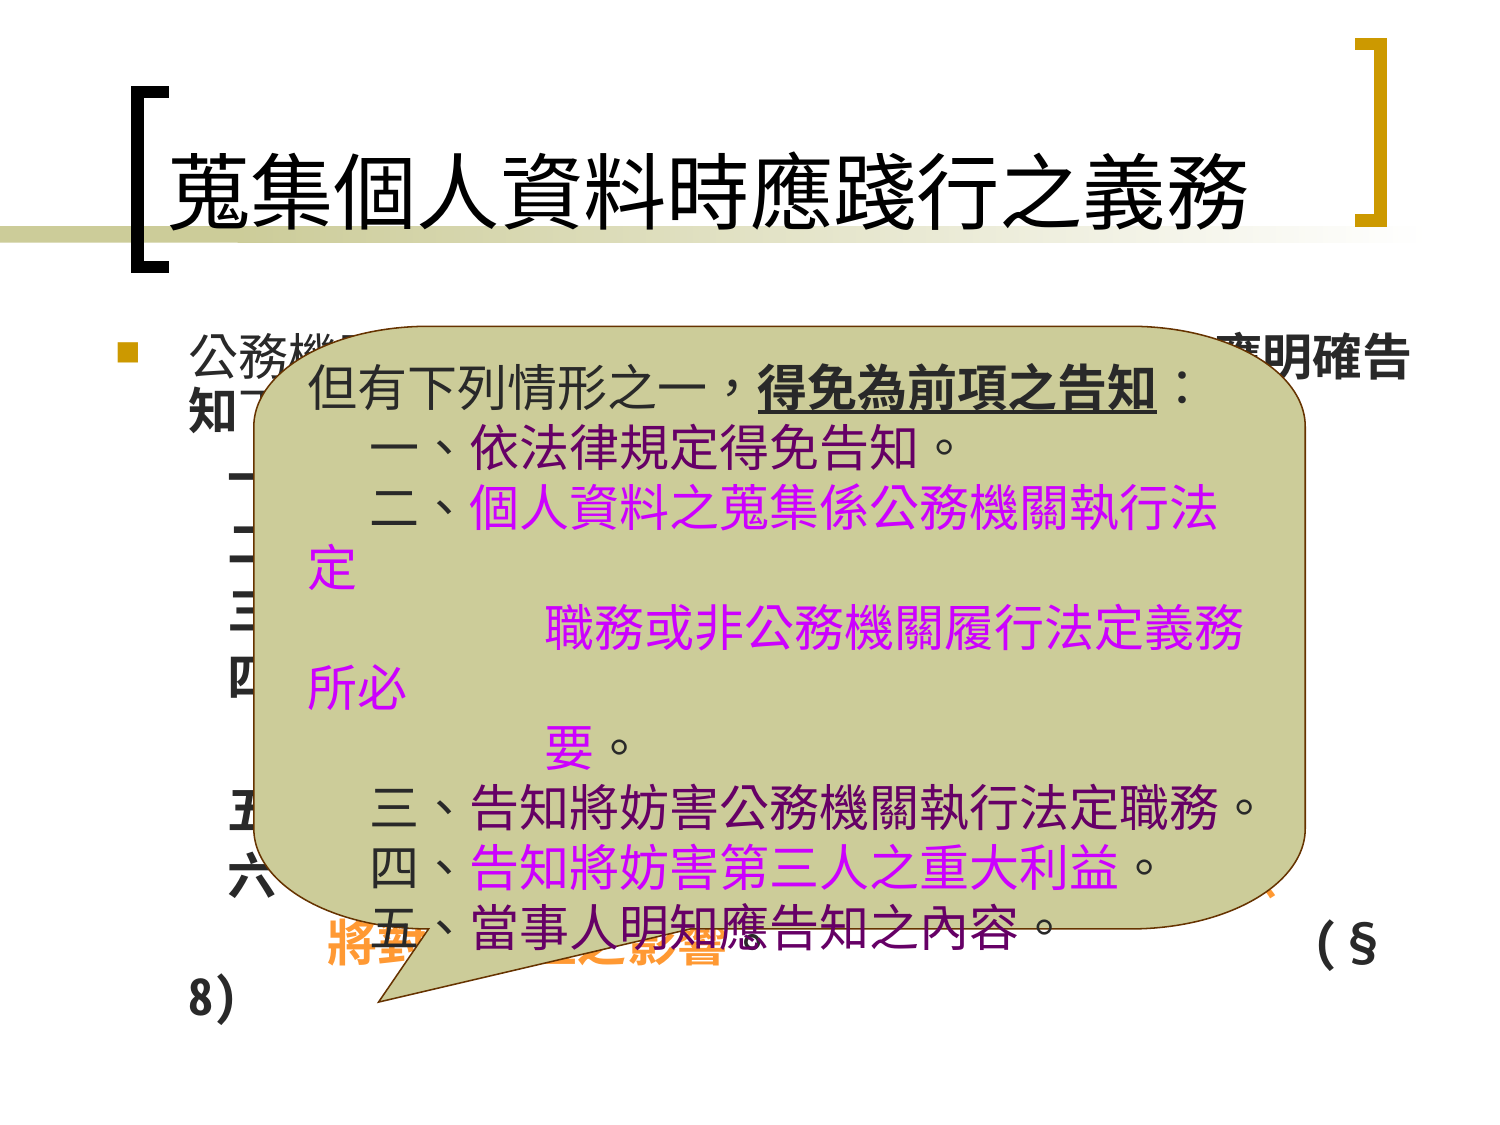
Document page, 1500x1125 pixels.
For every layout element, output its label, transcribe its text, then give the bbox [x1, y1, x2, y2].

list 公務機關依第15條規定向當事人蒐集資料時，應明確告知下列事項： 一、公務機關之名稱。 二、蒐集之目的。 三、個人資料之類別。 四、個人資料利用之期間、地區、對及 方式。 五、當事人依第3條規定得行使之權利及方式。 六、當事人得自由選擇提供個人資料時，不提供 將對其權益之影響。 (§8) [100, 324, 1447, 1000]
text_box 但有下列情形之一，得免為前項之告知： 一、依法律規定得免告知。 二、個人資料之蒐集係公務機關執行法定 職務或非公務機關履行法定義務所必 要。 三、告知將妨害公務機關執行法定職務。 四、告知將妨害第三人之重大利益。 五、當事人明知應告知之內容。 [253, 326, 1306, 1003]
title 蒐集個人資料時應踐行之義務 [152, 15, 1328, 248]
